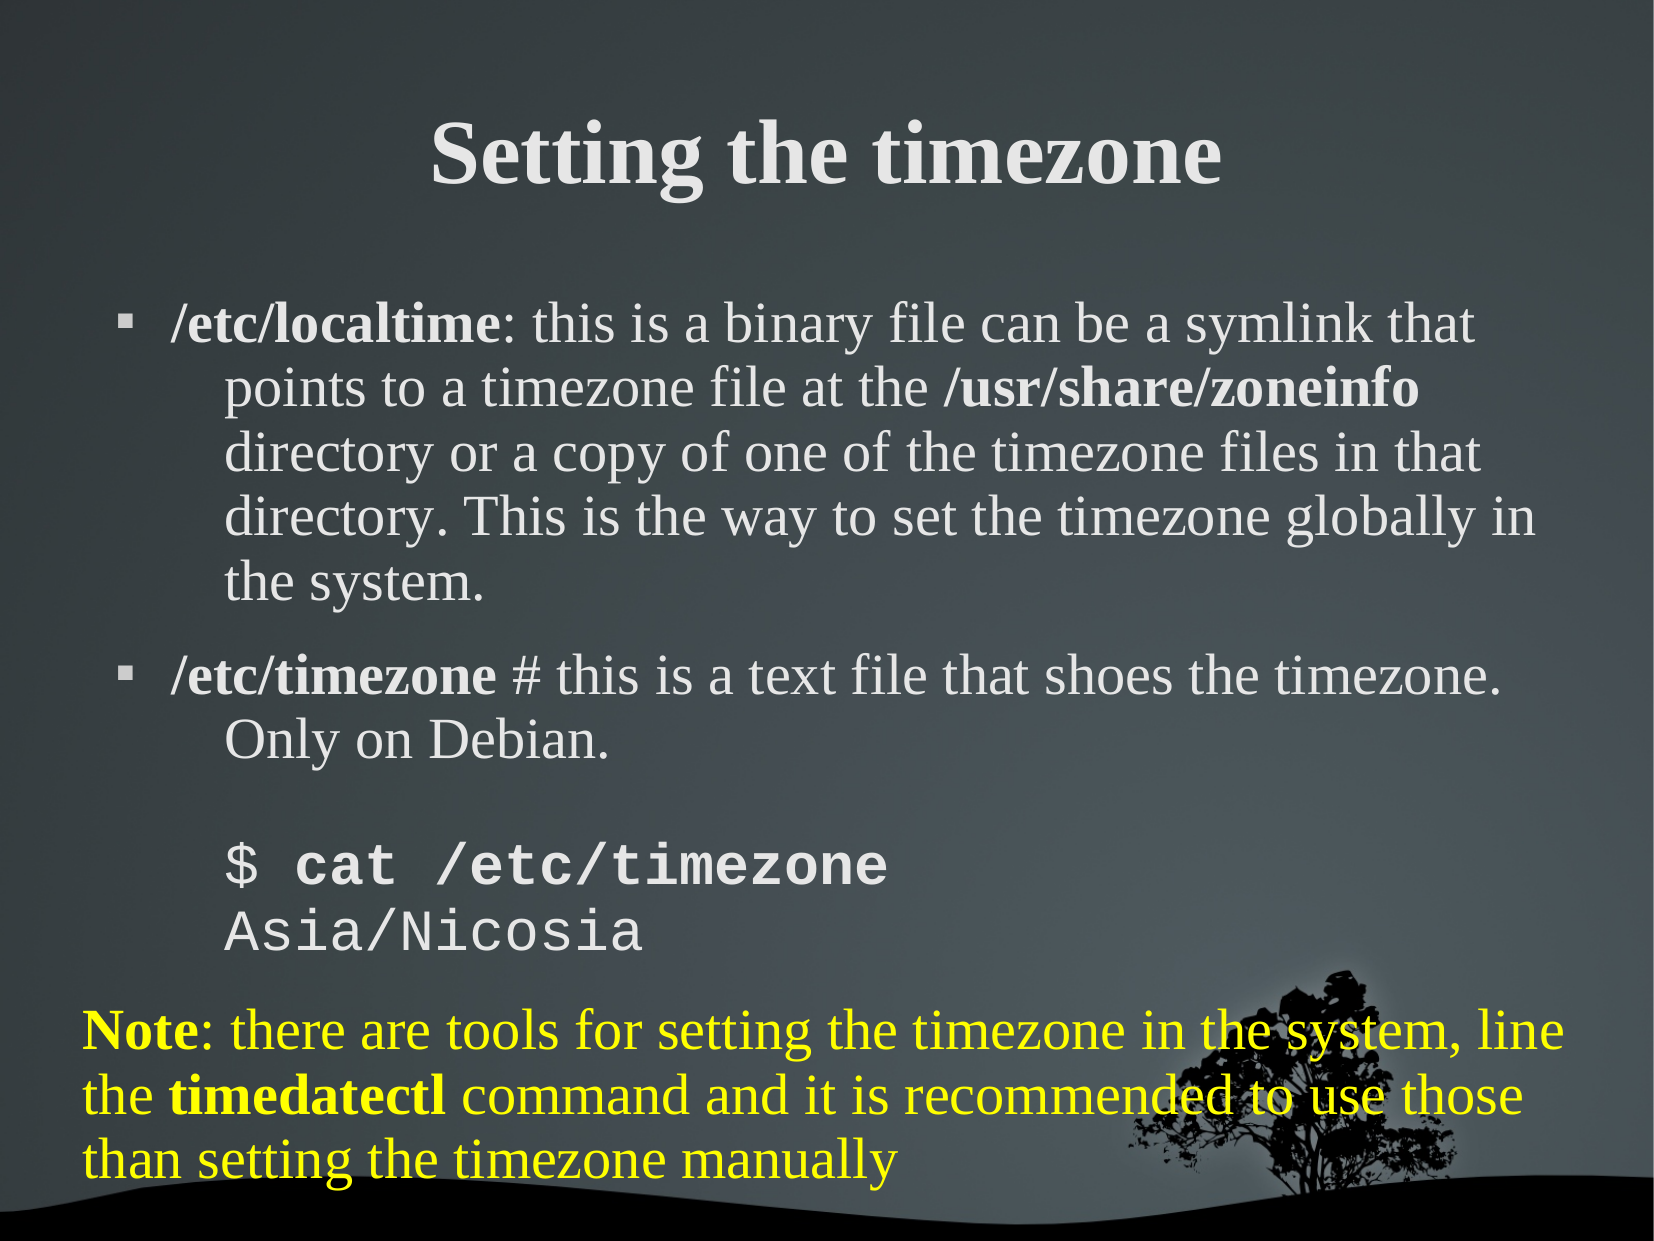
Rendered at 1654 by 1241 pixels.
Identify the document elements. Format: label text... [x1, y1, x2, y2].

list /etc/localtime: this is a binary file can be a symlink that points to a timezone file at the /usr/share/zoneinfo directory or a copy of one of the timezone files in that directory. This is the way to set the timezone globally in the system. /etc/timezone # this is a text file that shoes the timezone. Only on Debian. $ cat /etc/timezone Asia/Nicosia Note: there are tools for setting the timezone in the system, line the timedatectl command and it is recommended to use those than setting the timezone manually [82, 290, 1571, 1235]
title Setting the timezone [82, 49, 1571, 257]
picture [0, 0, 1654, 1241]
